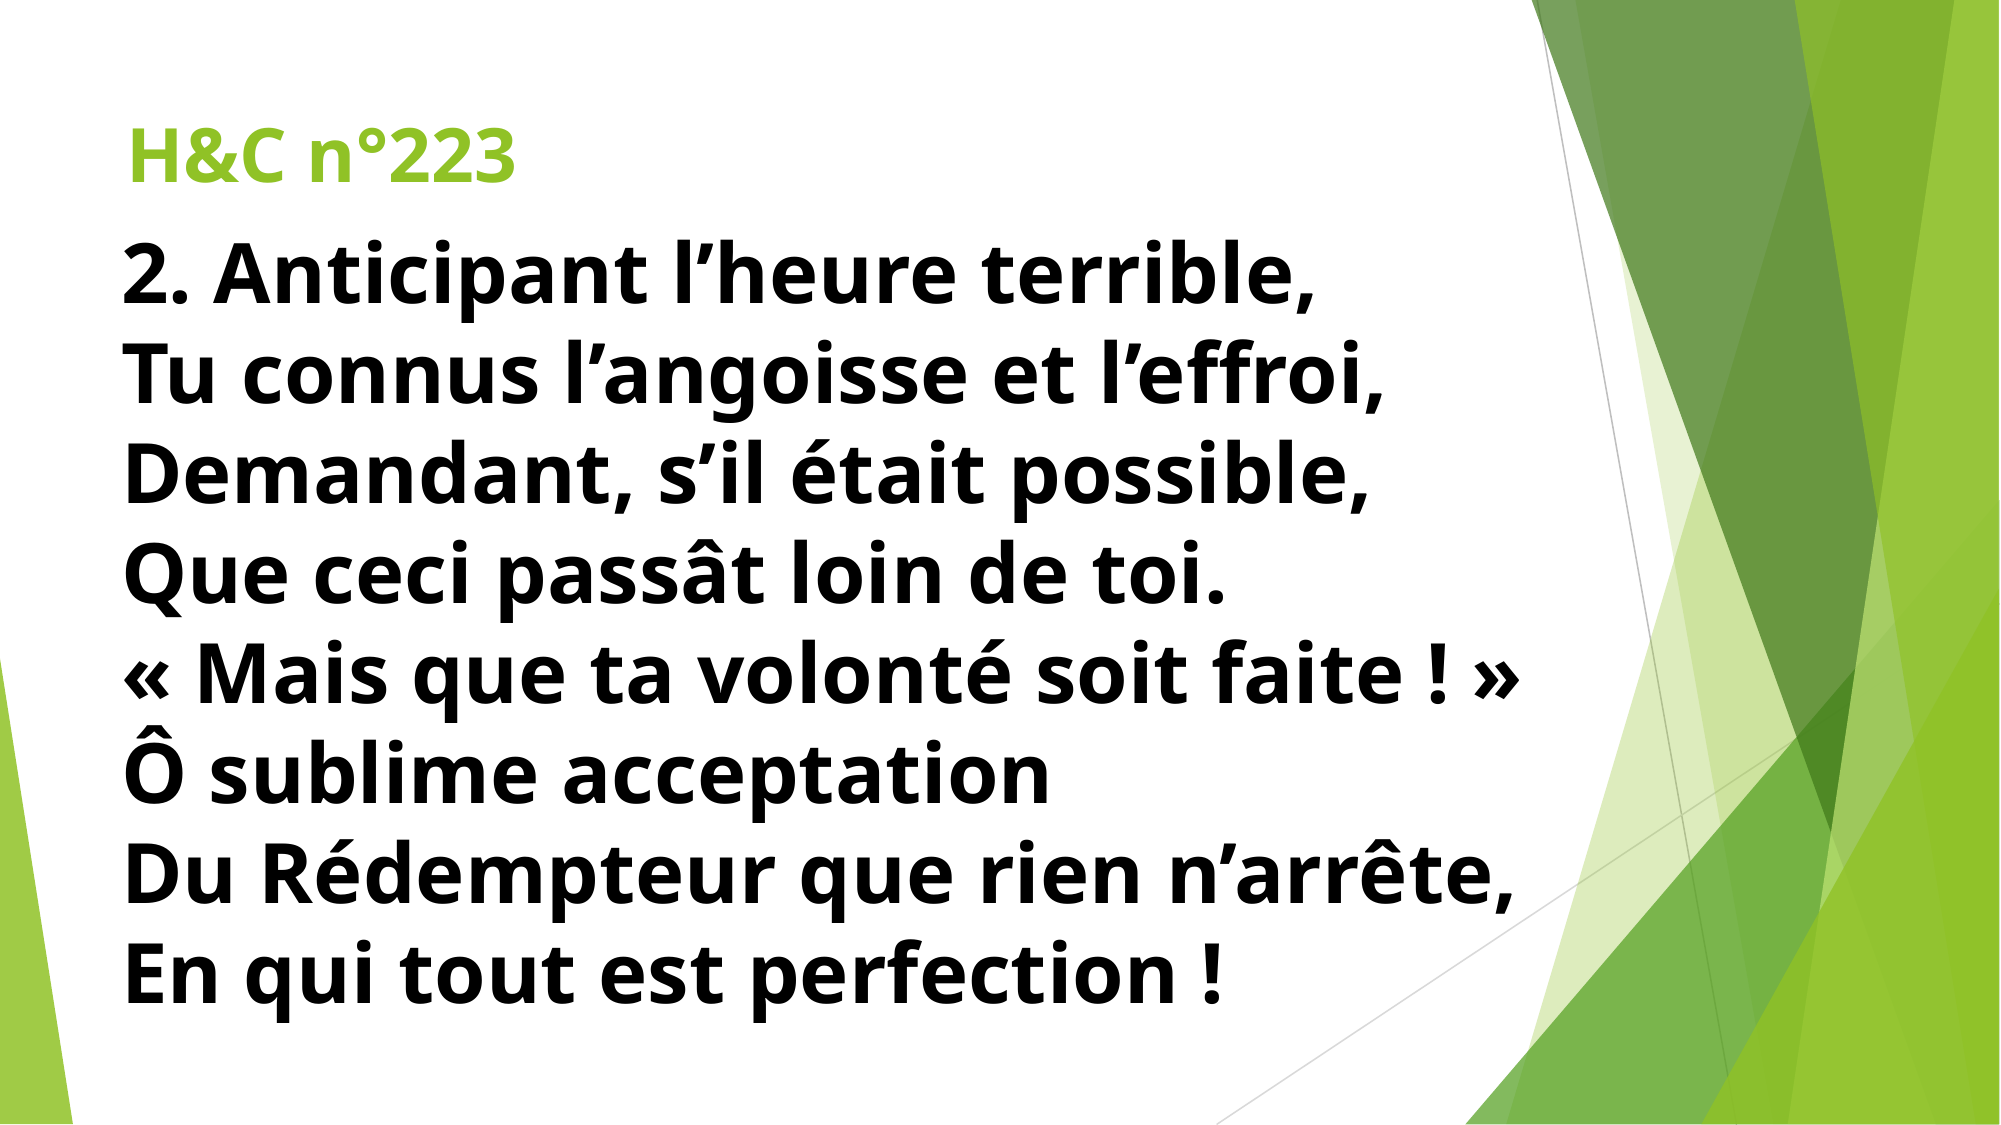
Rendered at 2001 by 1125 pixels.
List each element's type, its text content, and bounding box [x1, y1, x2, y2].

text_box 2. Anticipant l’heure terrible, Tu connus l’angoisse et l’effroi, Demandant, s’il était possible, Que ceci passât loin de toi. « Mais que ta volonté soit faite ! » Ô sublime acceptation Du Rédempteur que rien n’arrête, En qui tout est perfection ! [106, 213, 1973, 1037]
text_box H&C n°223 [111, 99, 1522, 213]
